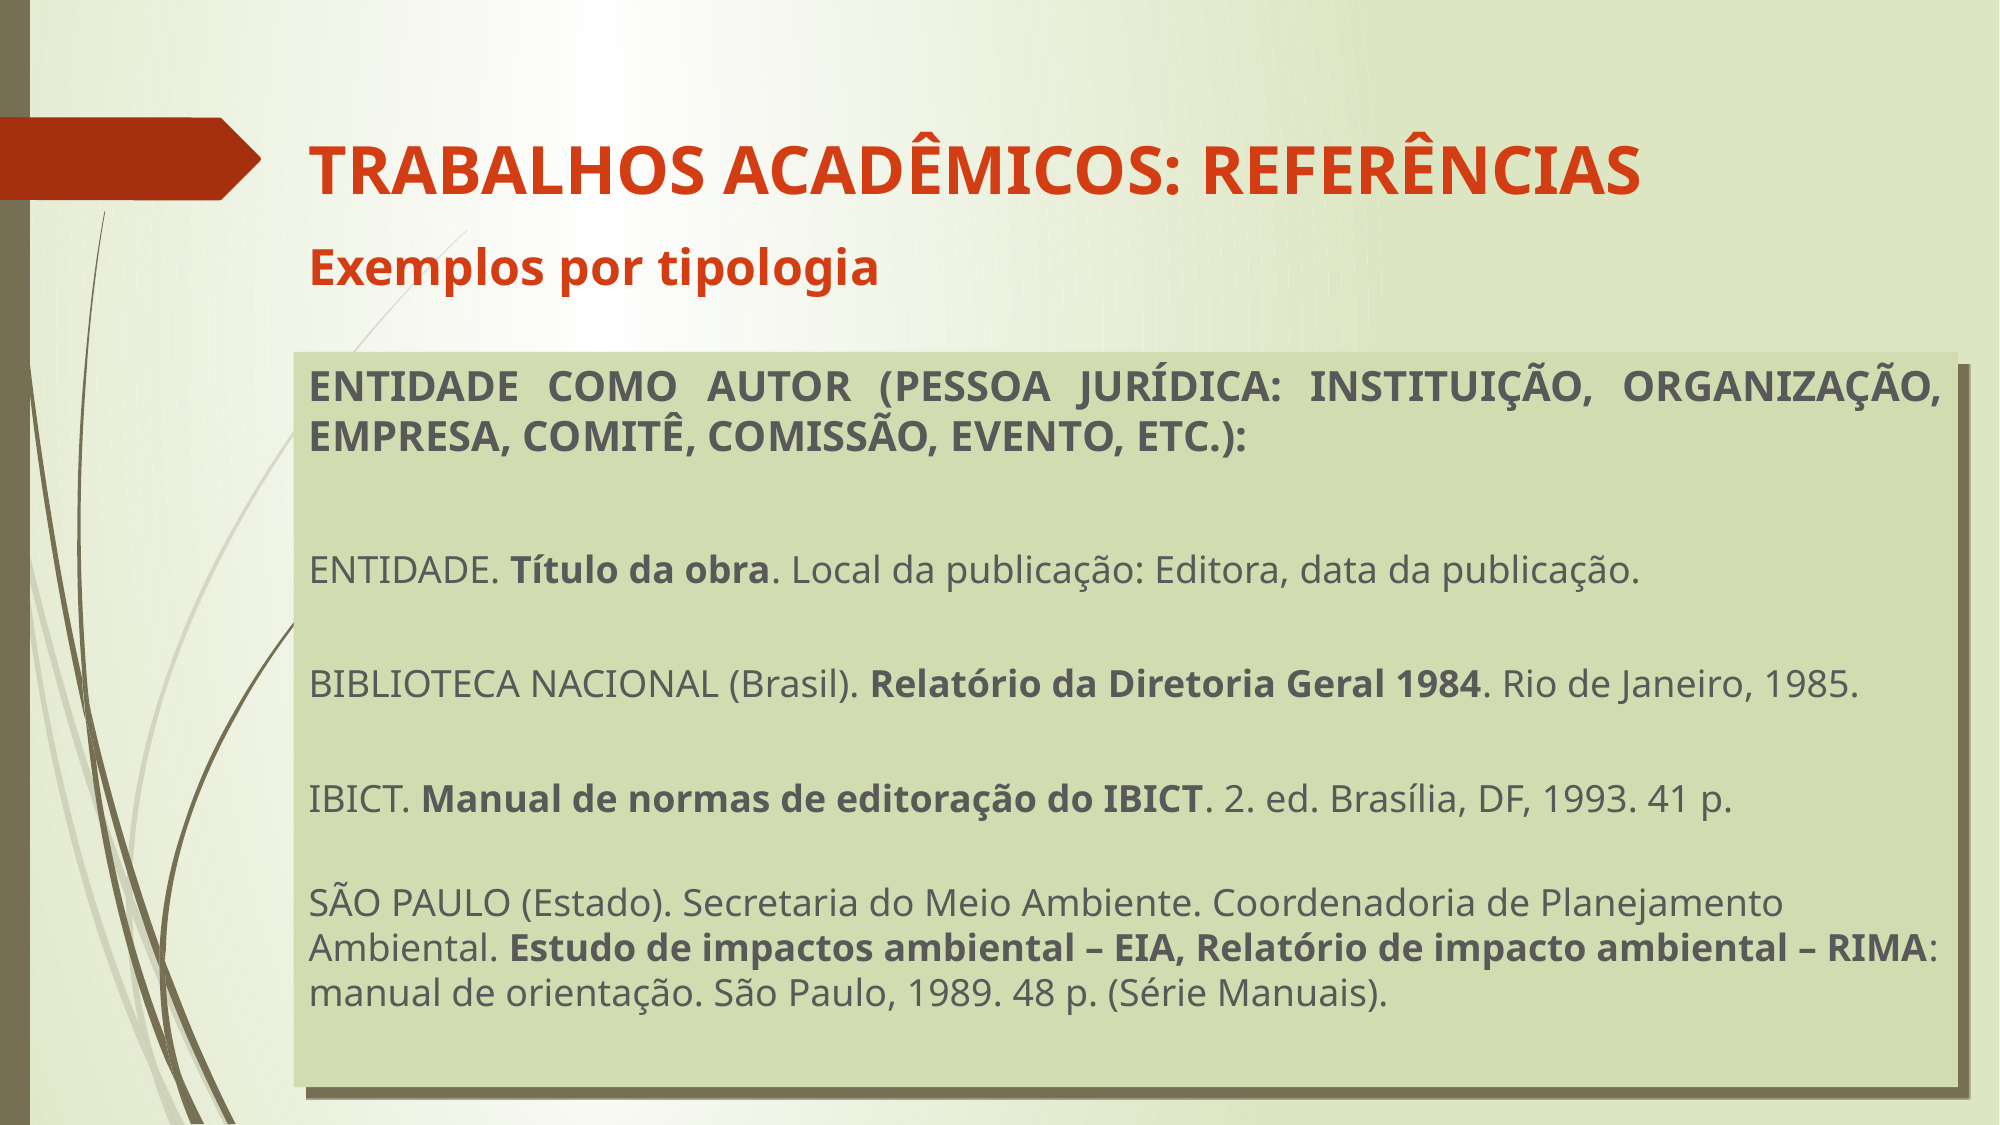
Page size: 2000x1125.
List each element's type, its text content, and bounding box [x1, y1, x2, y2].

text_box Exemplos por tipologia [293, 228, 1872, 330]
list ENTIDADE COMO AUTOR (PESSOA JURÍDICA: INSTITUIÇÃO, ORGANIZAÇÃO, EMPRESA, COMITÊ, COMISSÃO, EVENTO, ETC.): ENTIDADE. Título da obra. Local da publicação: Editora, data da publicação. BIBLIOTECA NACIONAL (Brasil). Relatório da Diretoria Geral 1984. Rio de Janeiro, 1985. IBICT. Manual de normas de editoração do IBICT. 2. ed. Brasília, DF, 1993. 41 p. SÃO PAULO (Estado). Secretaria do Meio Ambiente. Coordenadoria de Planejamento Ambiental. Estudo de impactos ambiental – EIA, Relatório de impacto ambiental – RIMA: manual de orientação. São Paulo, 1989. 48 p. (Série Manuais). [293, 351, 1958, 1088]
text_box TRABALHOS ACADÊMICOS: REFERÊNCIAS [293, 120, 1937, 233]
